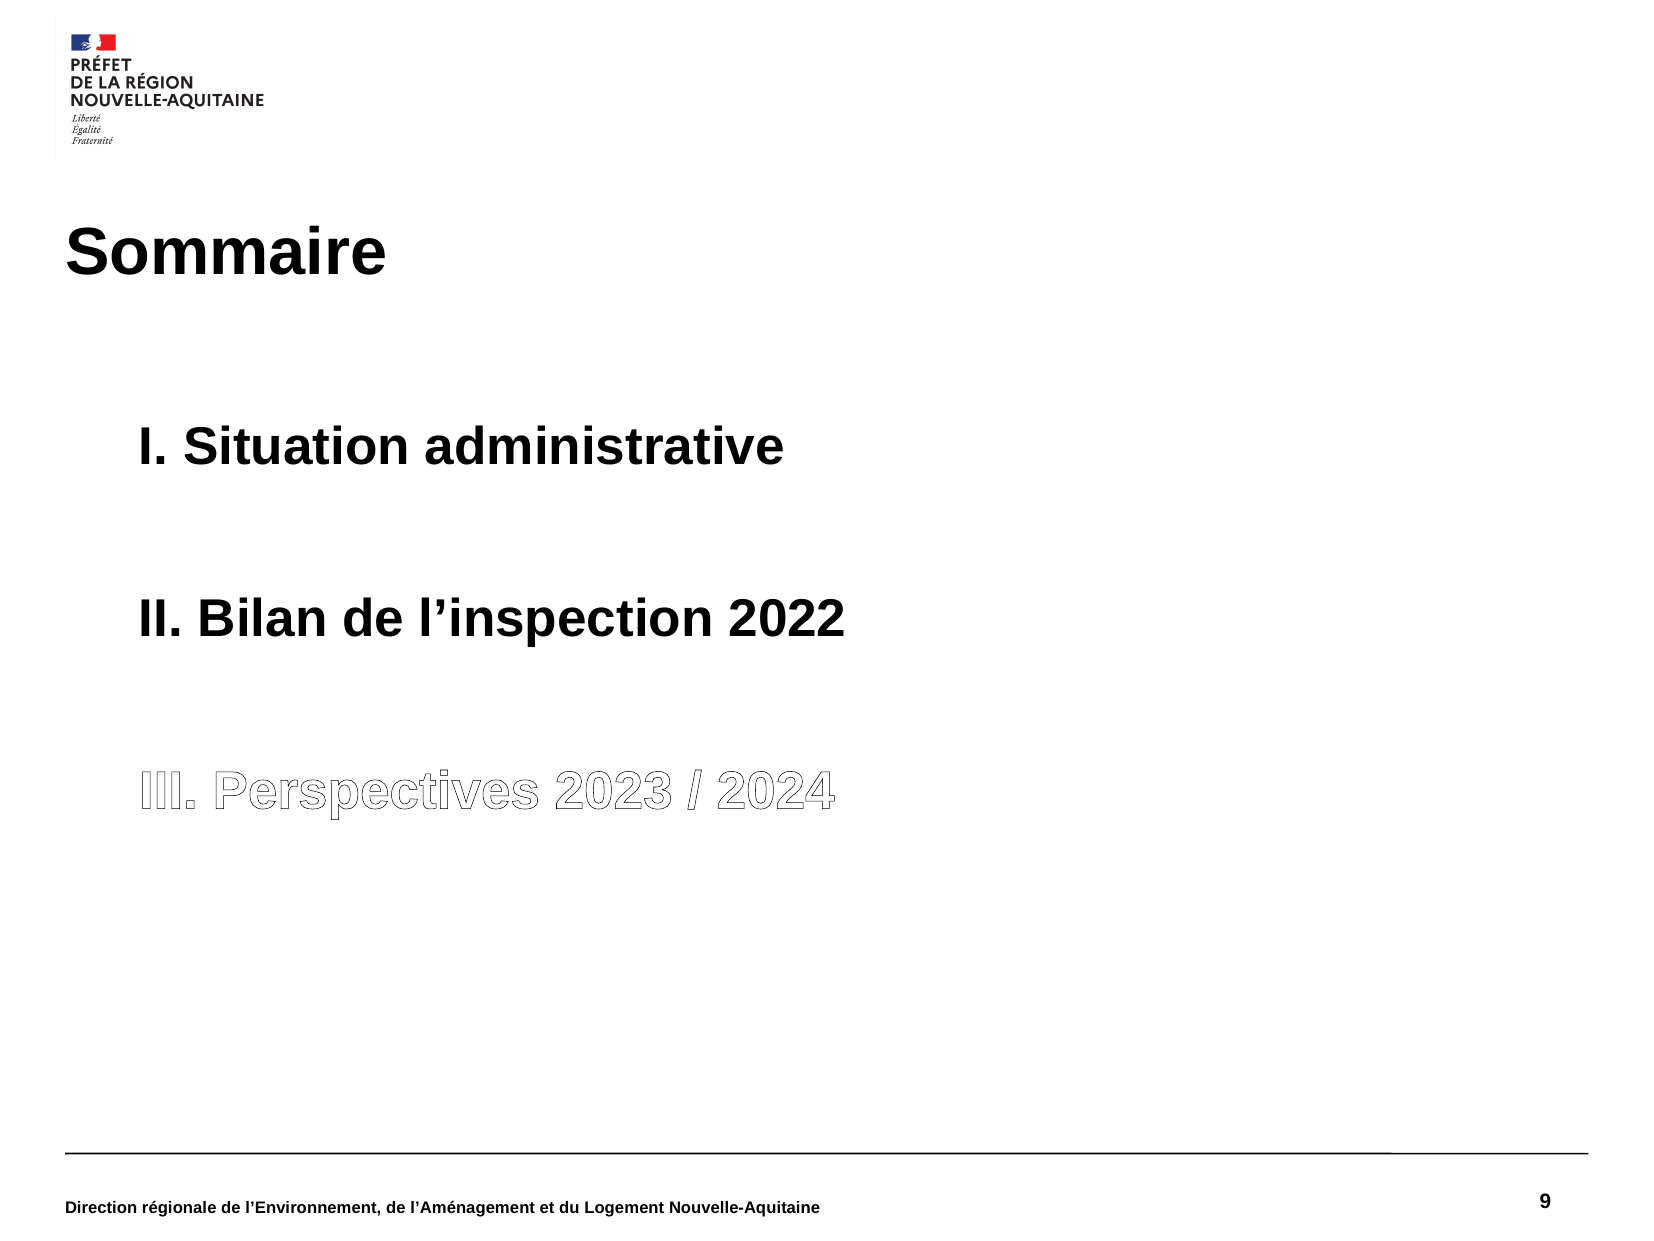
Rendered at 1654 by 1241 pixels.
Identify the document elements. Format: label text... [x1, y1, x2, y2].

title Sommaire I. Situation administrative II. Bilan de l’inspection 2022 III. Perspectives 2023 / 2024 [65, 217, 1589, 391]
picture [55, 18, 279, 160]
